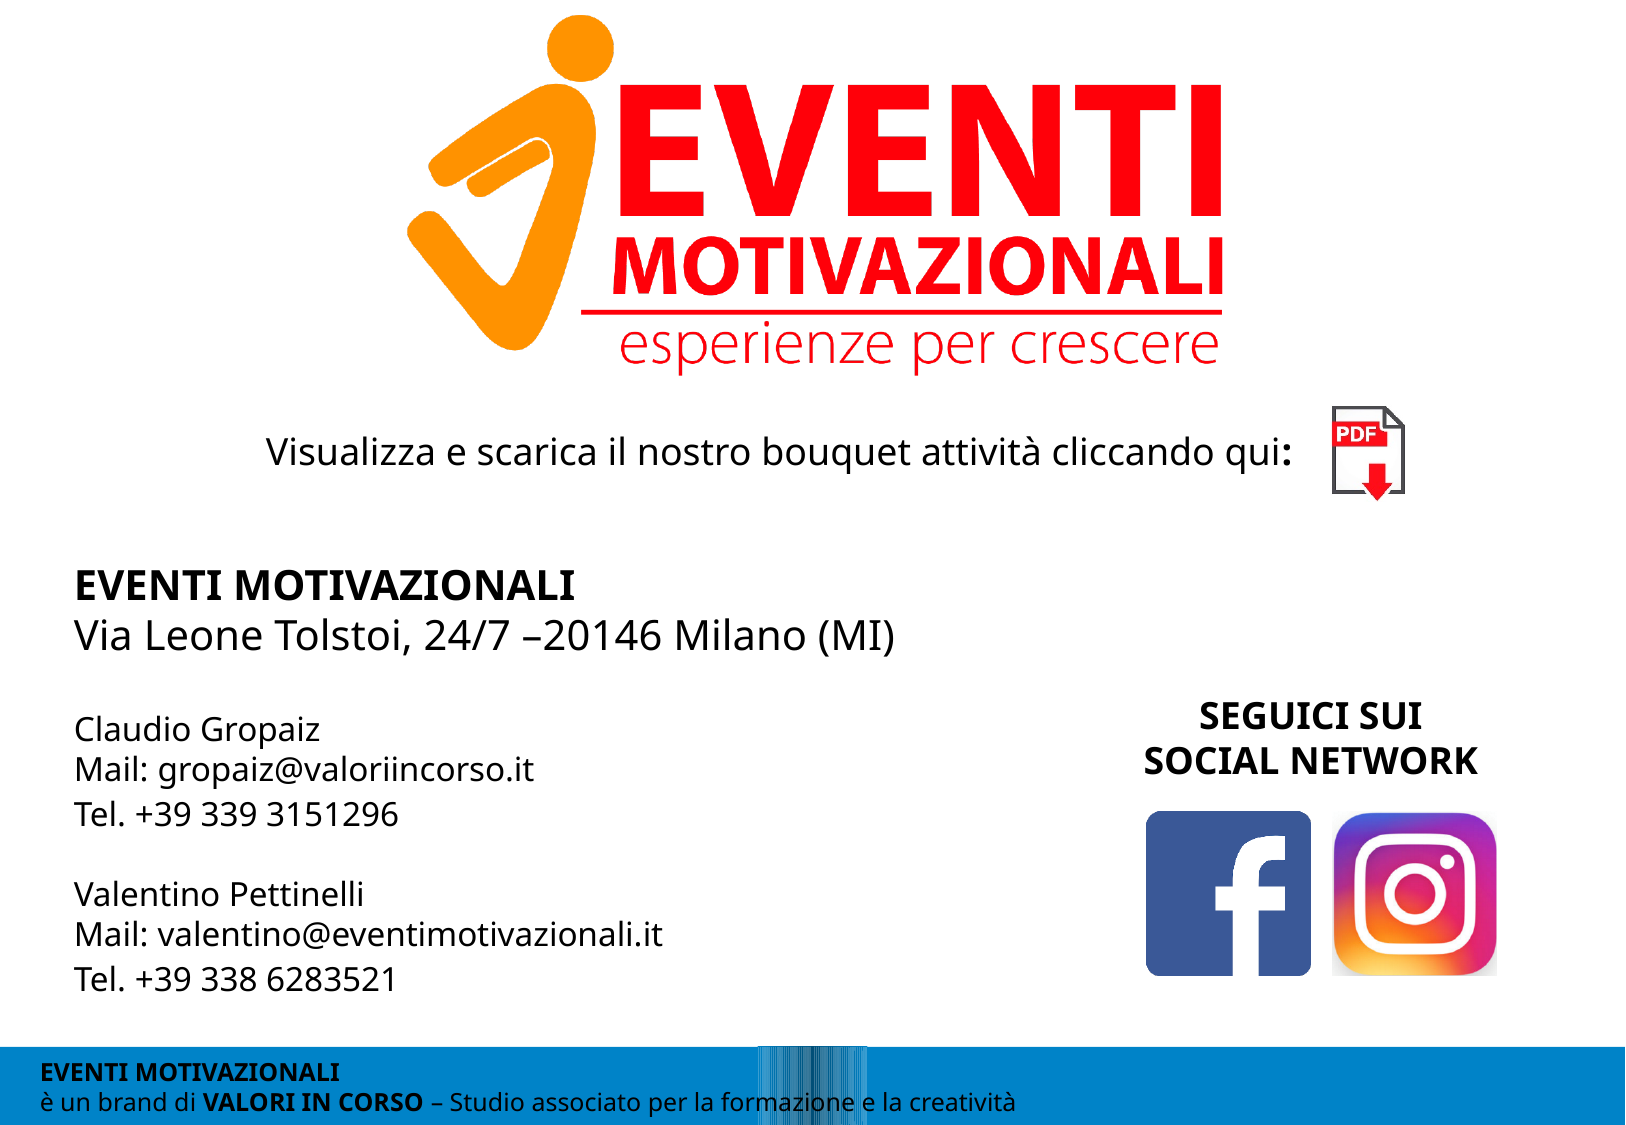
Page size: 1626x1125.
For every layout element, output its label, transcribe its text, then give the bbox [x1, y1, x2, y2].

picture [1332, 811, 1497, 976]
text_box Visualizza e scarica il nostro bouquet attività cliccando qui: [140, 420, 1330, 481]
text_box [0, 1046, 1625, 1125]
picture [401, 9, 1224, 380]
text_box EVENTI MOTIVAZIONALI Via Leone Tolstoi, 24/7 –20146 Milano (MI) Claudio Gropaiz Mail: gropaiz@valoriincorso.it Tel. +39 339 3151296 Valentino Pettinelli Mail: valentino@eventimotivazionali.it Tel. +39 338 6283521 [58, 550, 1002, 1007]
picture [1146, 811, 1311, 976]
text_box SEGUICI SUI SOCIAL NETWORK [1114, 684, 1508, 790]
text_box EVENTI MOTIVAZIONALI è un brand di VALORI IN CORSO – Studio associato per la formazione e la creatività [24, 1048, 1132, 1125]
picture [1330, 404, 1405, 502]
